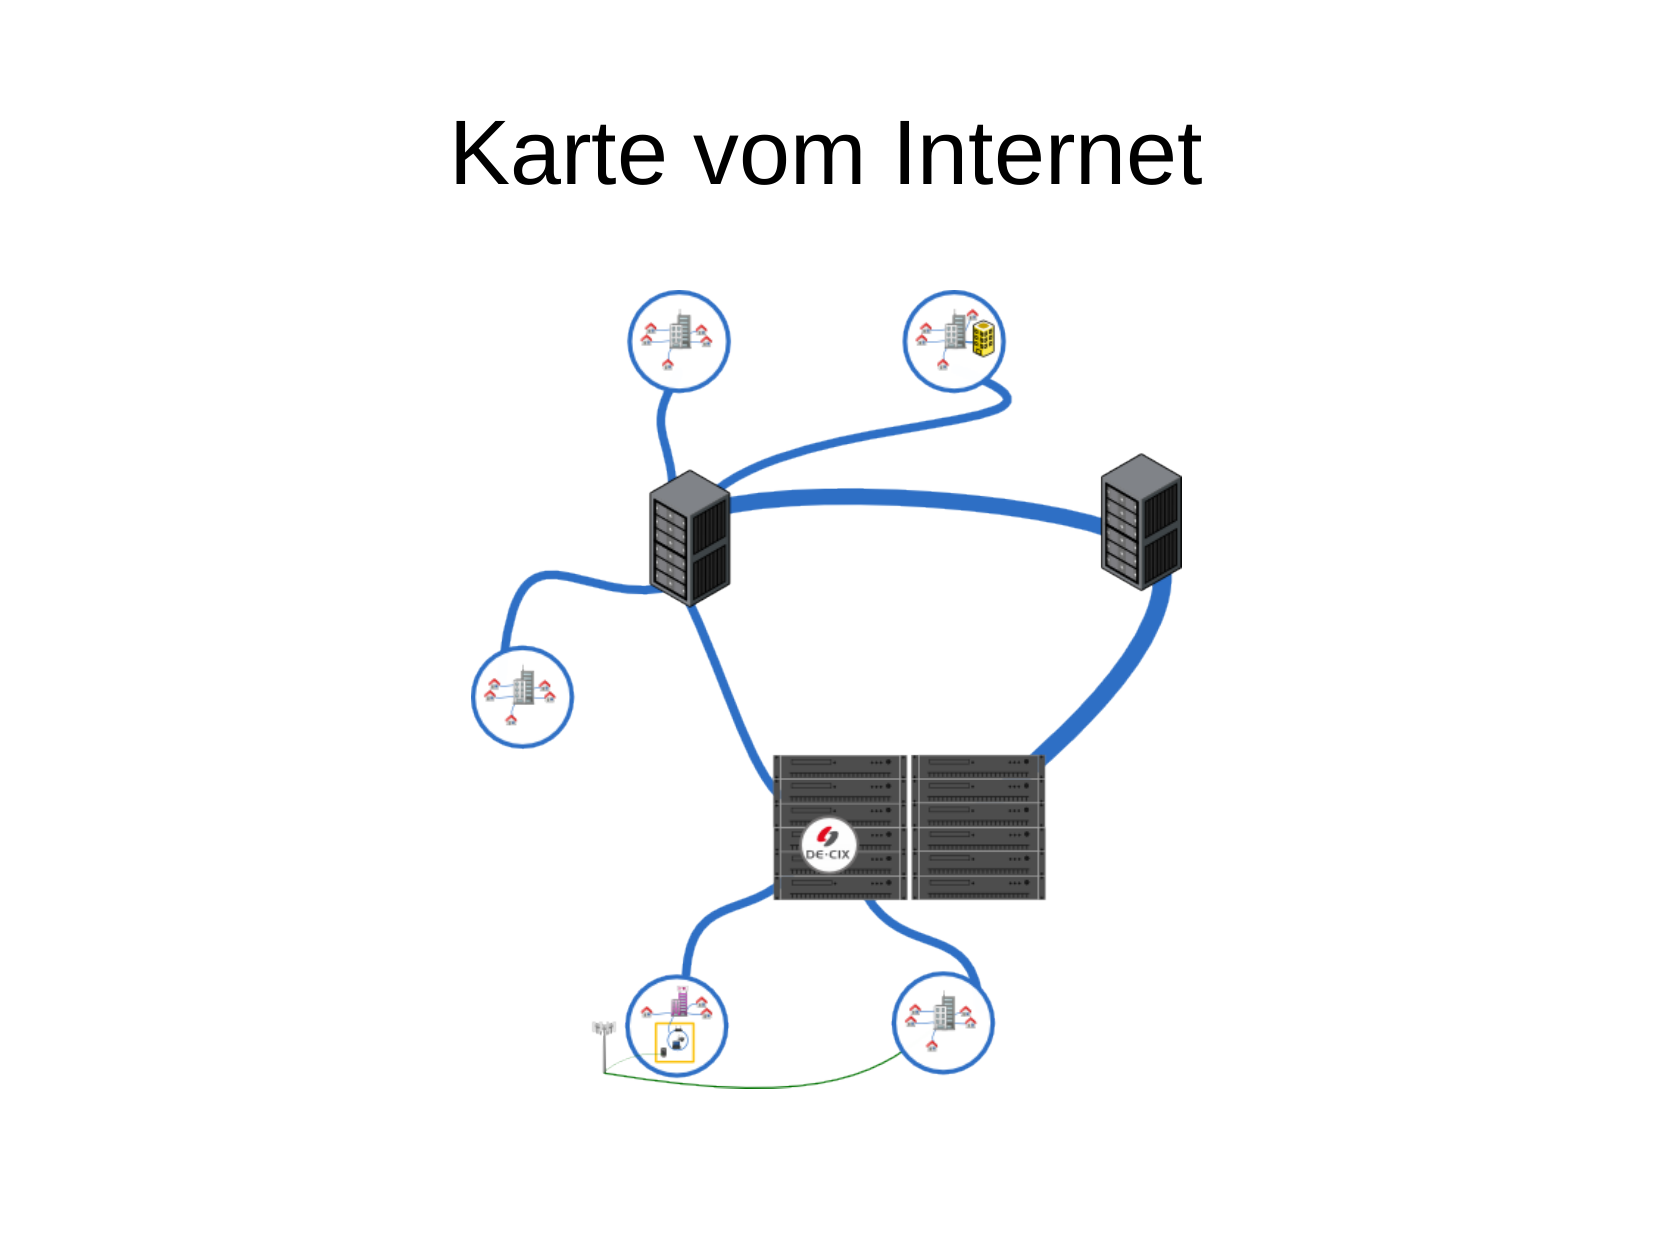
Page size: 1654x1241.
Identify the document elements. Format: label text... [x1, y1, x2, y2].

picture [471, 290, 1182, 1089]
title Karte vom Internet [82, 49, 1571, 257]
